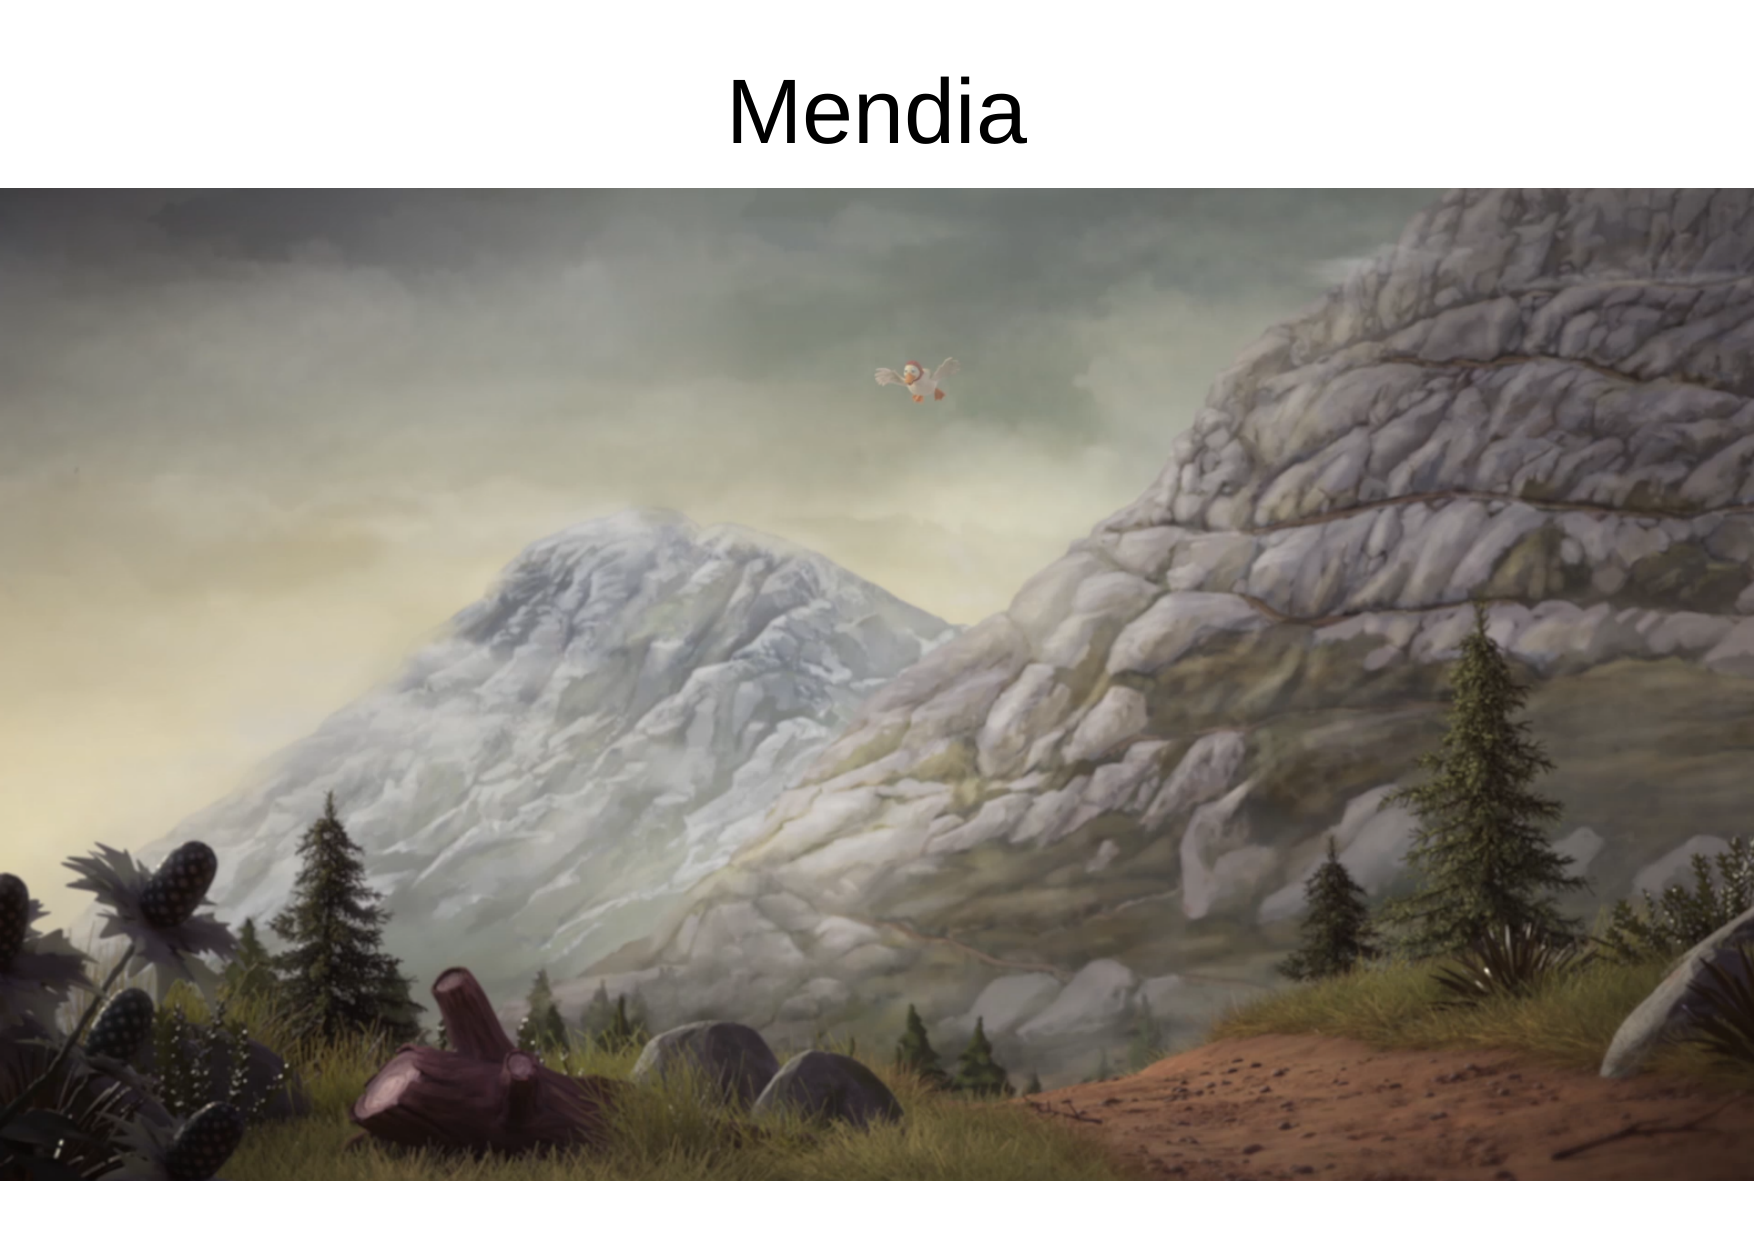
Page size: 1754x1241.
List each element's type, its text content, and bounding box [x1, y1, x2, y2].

title Mendia [87, 8, 1667, 188]
picture [0, 188, 1754, 1181]
